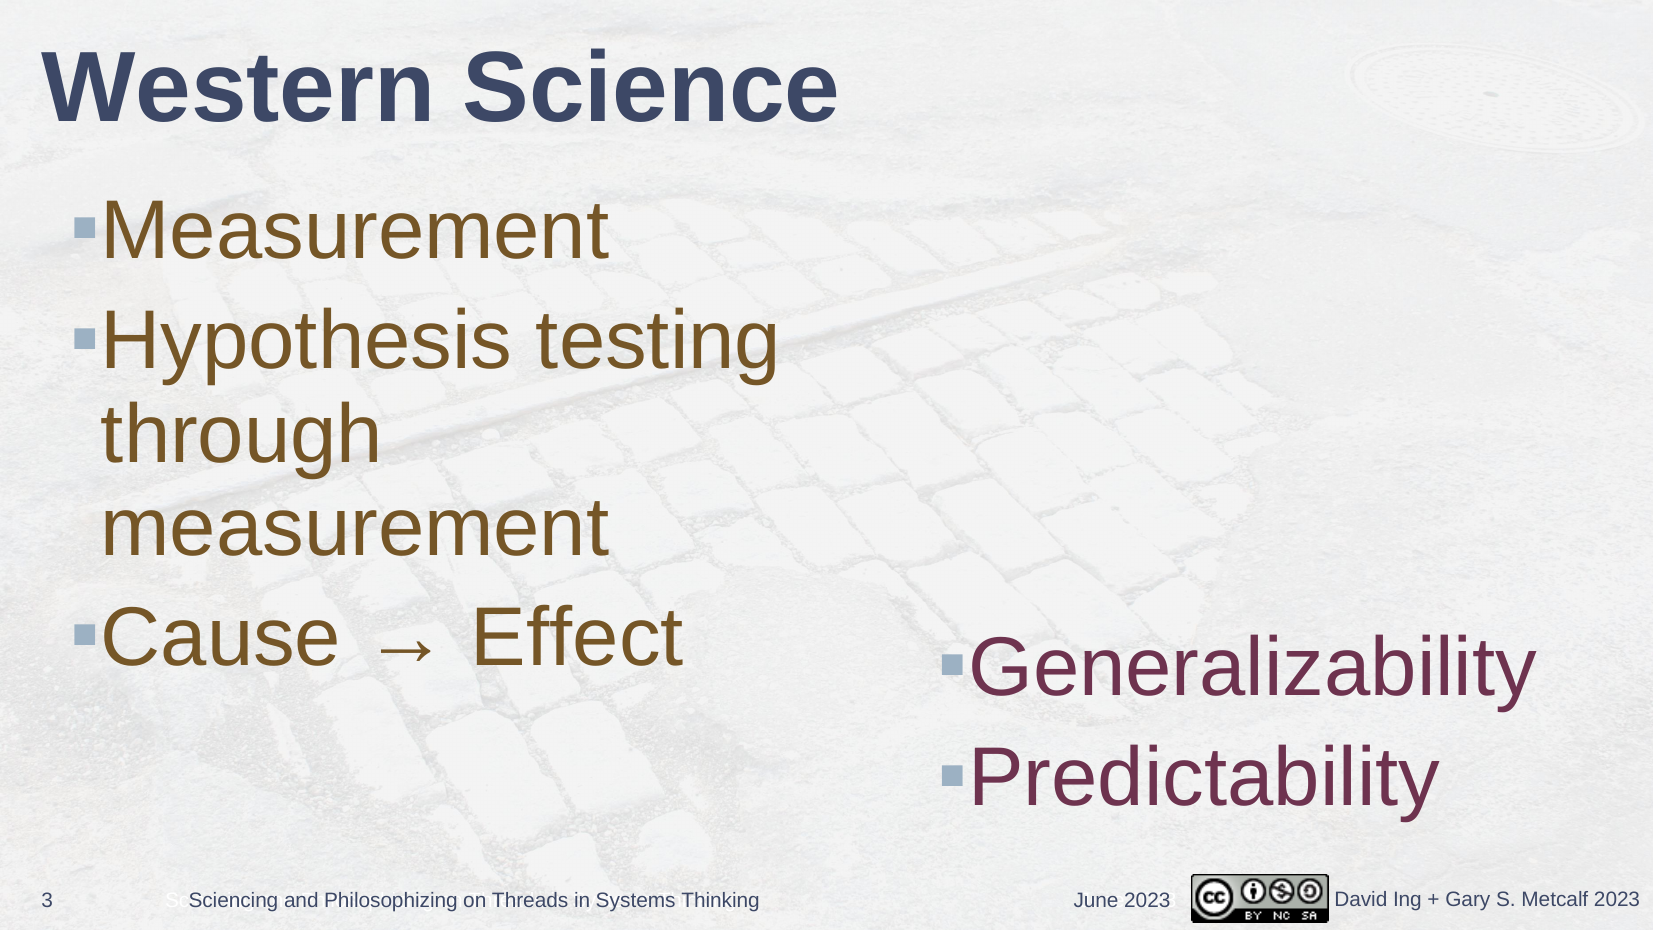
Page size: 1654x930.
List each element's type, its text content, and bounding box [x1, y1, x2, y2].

list Measurement Hypothesis testing through measurement Cause → Effect [47, 183, 798, 683]
title Western Science [41, 30, 1612, 143]
list Generalizability Predictability [230, 760, 827, 930]
list Generalizability Predictability [915, 590, 1607, 824]
picture [0, 0, 1653, 930]
